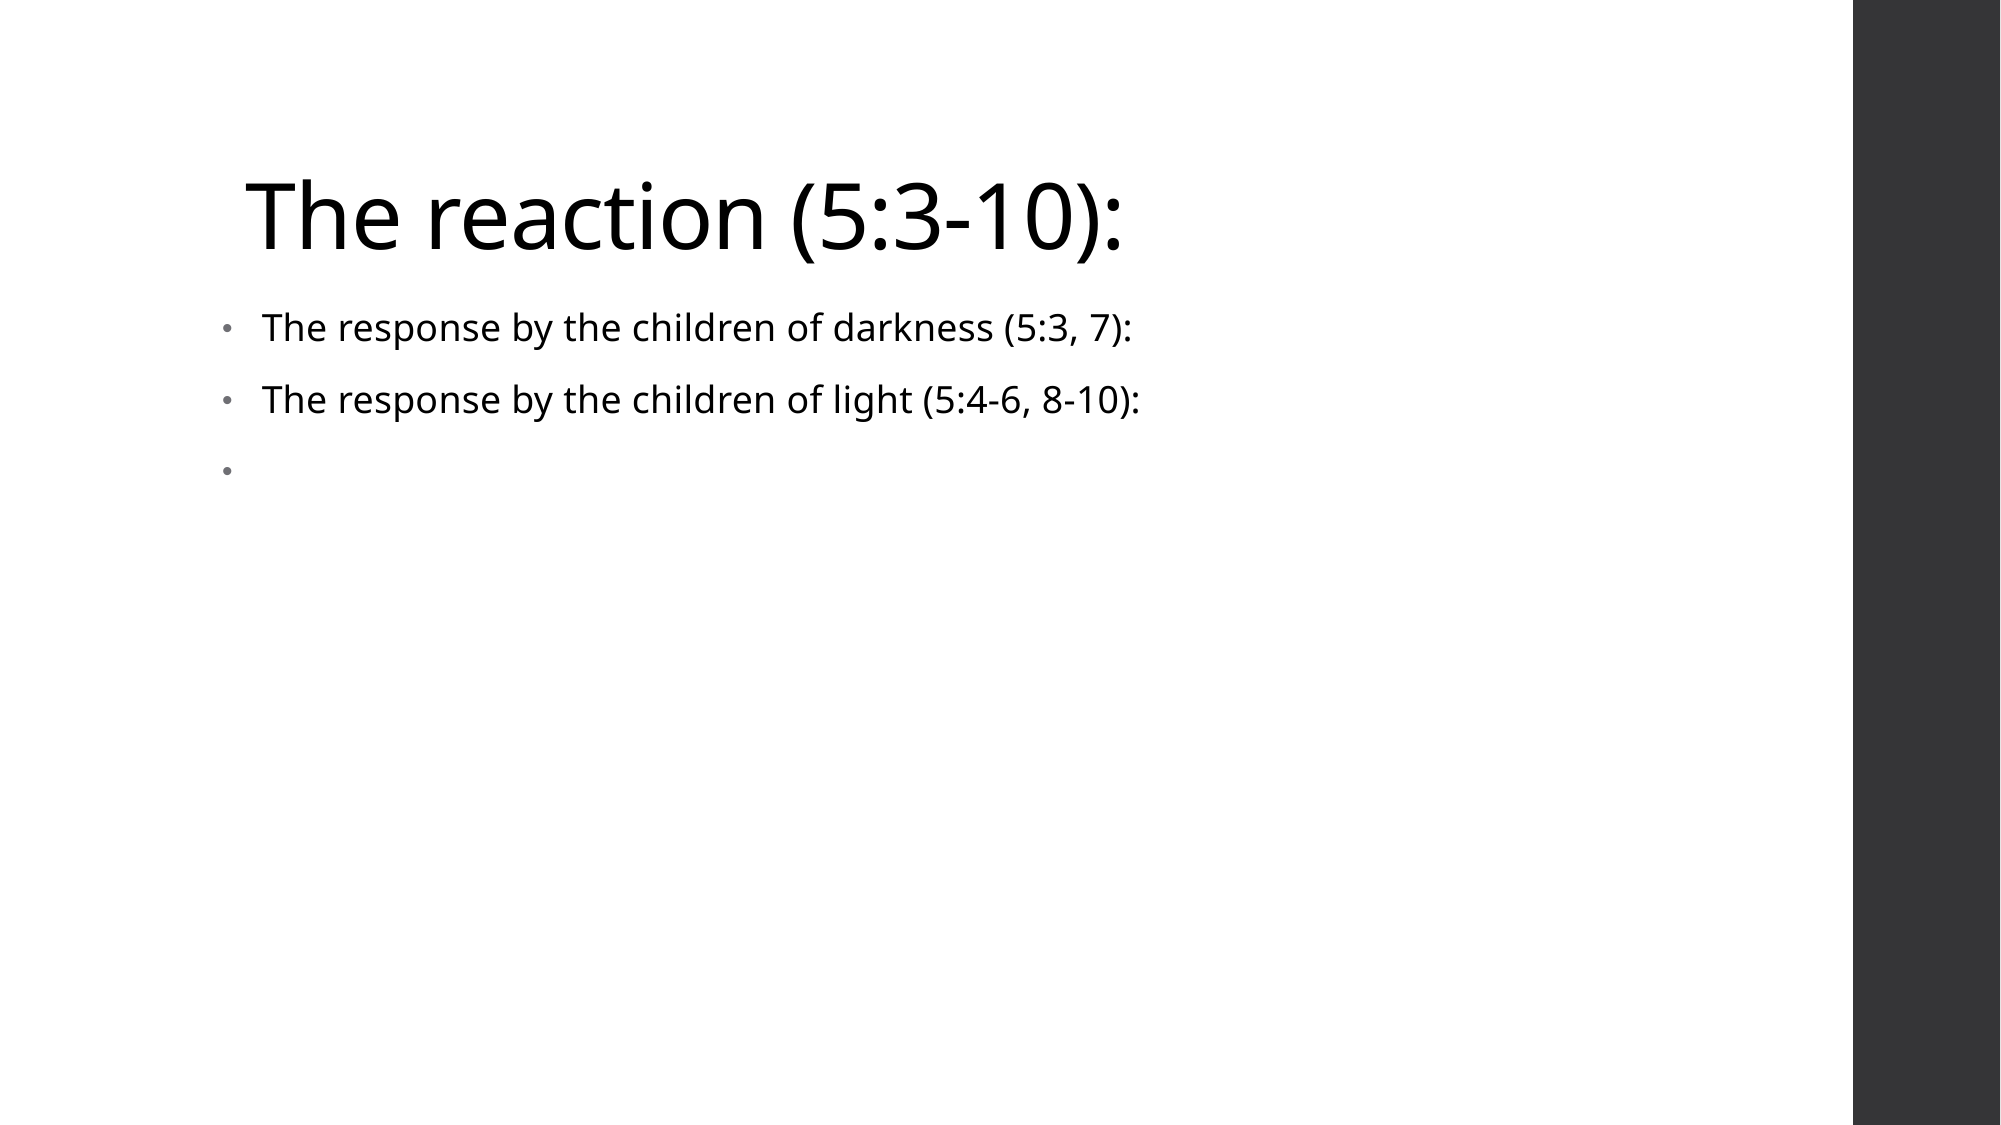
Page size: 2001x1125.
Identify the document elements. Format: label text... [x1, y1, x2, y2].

list The response by the children of darkness (5:3, 7): The response by the children of light (5:4-6, 8-10): [206, 299, 1617, 1014]
title The reaction (5:3-10): [206, 60, 1797, 278]
